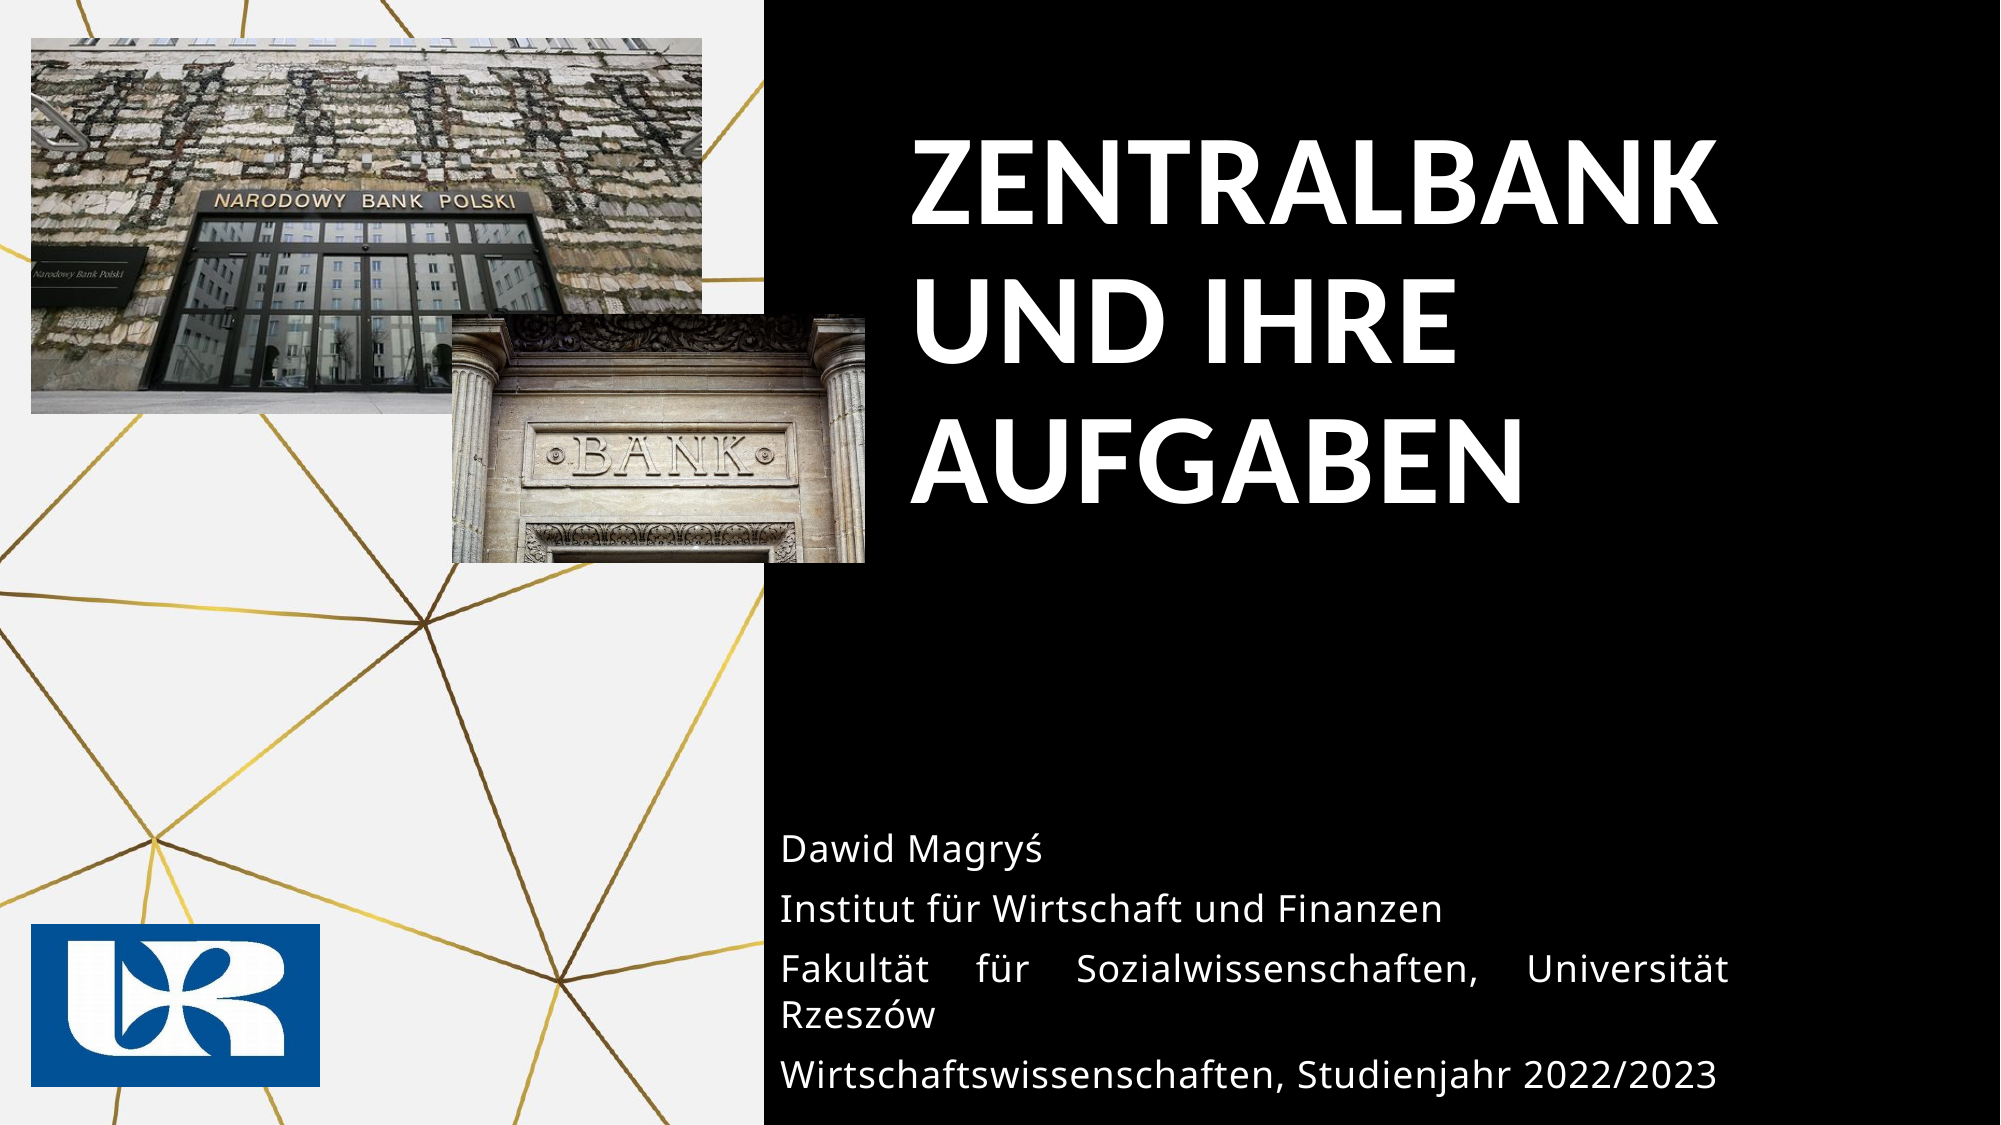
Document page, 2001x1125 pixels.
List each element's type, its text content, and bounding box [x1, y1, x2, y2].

subtitle Dawid Magryś Institut für Wirtschaft und Finanzen Fakultät für Sozialwissenschaften, Universität Rzeszów Wirtschaftswissenschaften, Studienjahr 2022/2023 [765, 817, 1789, 1125]
title Zentralbank und ihre Aufgaben [895, 68, 1867, 694]
text_box [764, 0, 2000, 1125]
picture [0, 0, 865, 1125]
